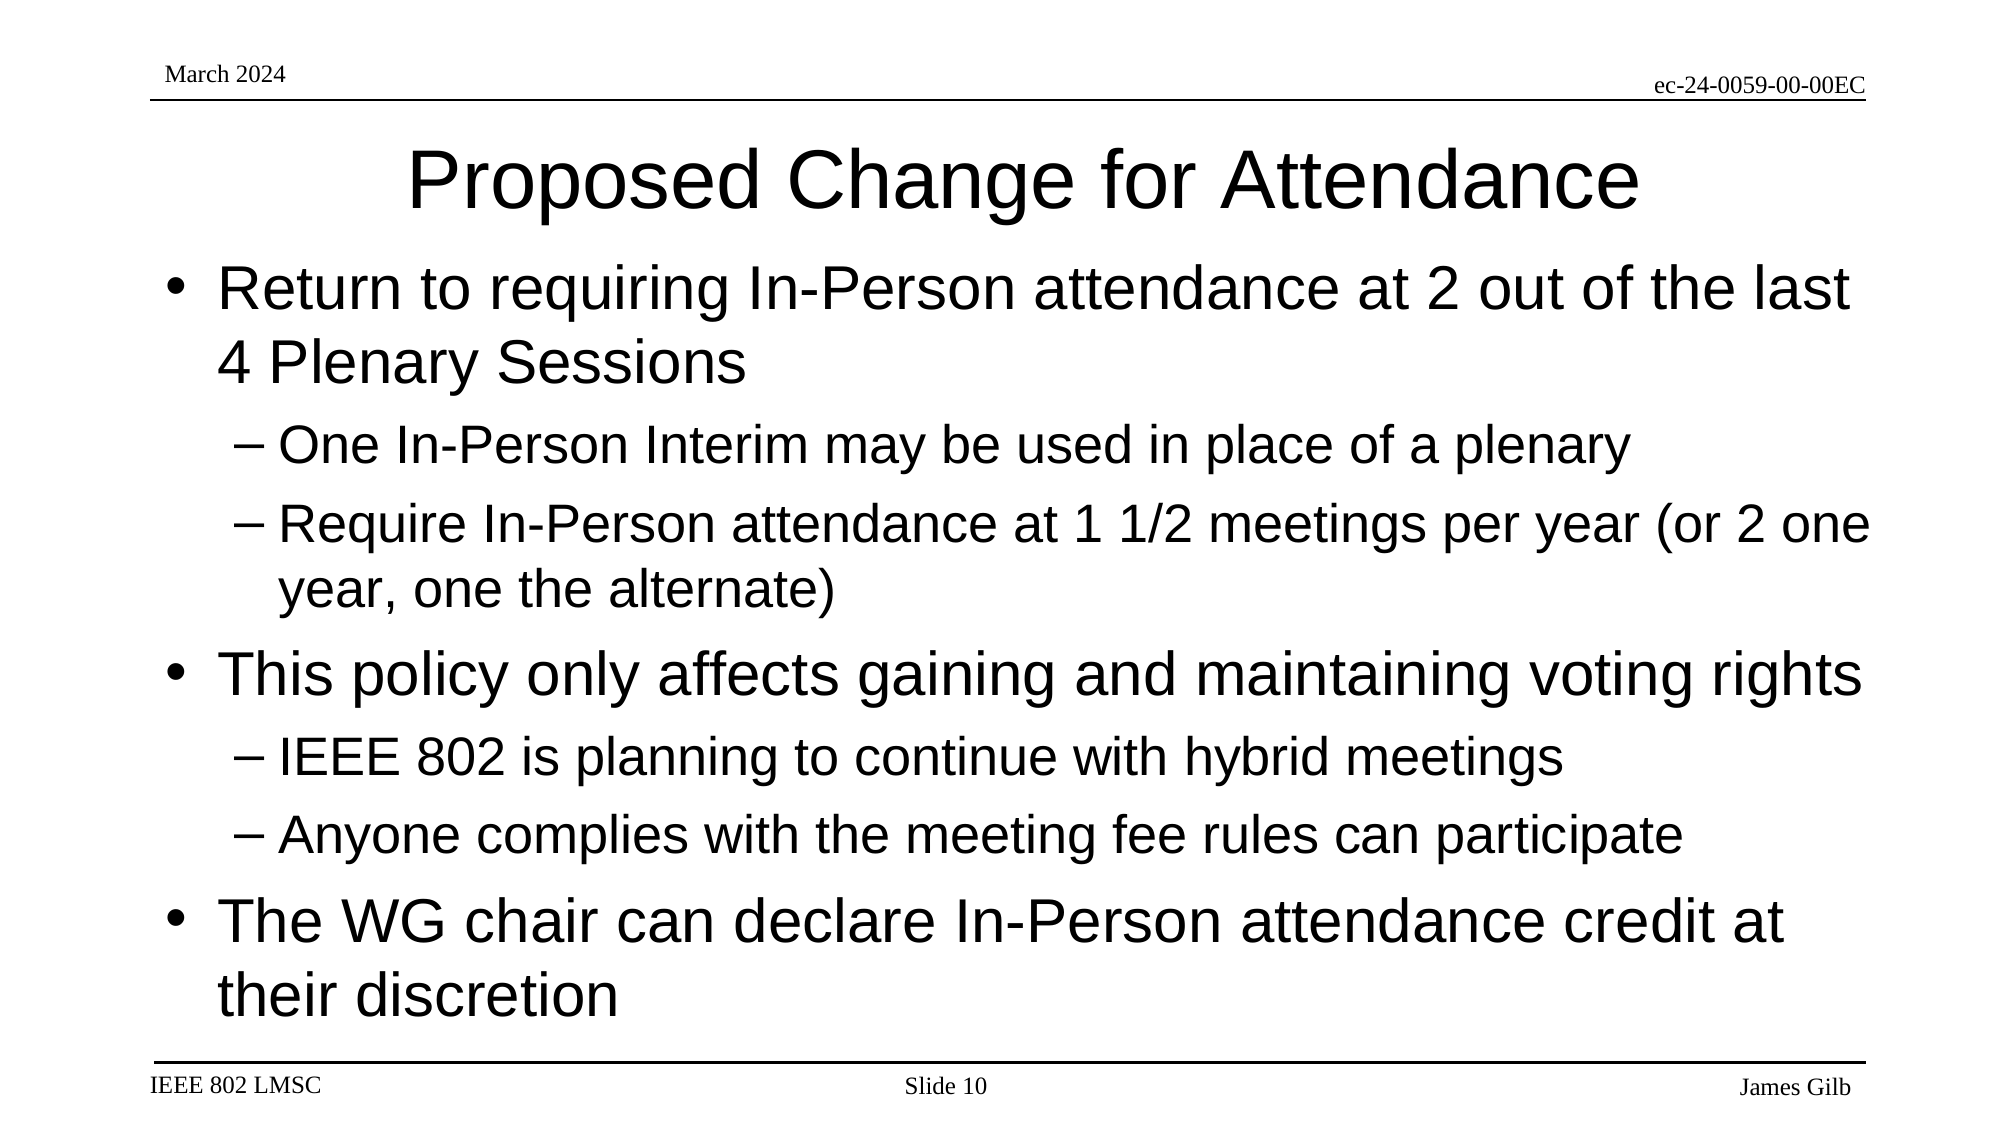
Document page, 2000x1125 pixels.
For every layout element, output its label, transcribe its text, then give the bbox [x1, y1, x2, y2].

list Return to requiring In-Person attendance at 2 out of the last 4 Plenary Sessions One In-Person Interim may be used in place of a plenary Require In-Person attendance at 1 1/2 meetings per year (or 2 one year, one the alternate) This policy only affects gaining and maintaining voting rights IEEE 802 is planning to continue with hybrid meetings Anyone complies with the meeting fee rules can participate The WG chair can declare In-Person attendance credit at their discretion [149, 239, 1900, 1051]
title Proposed Change for Attendance [149, 112, 1900, 238]
